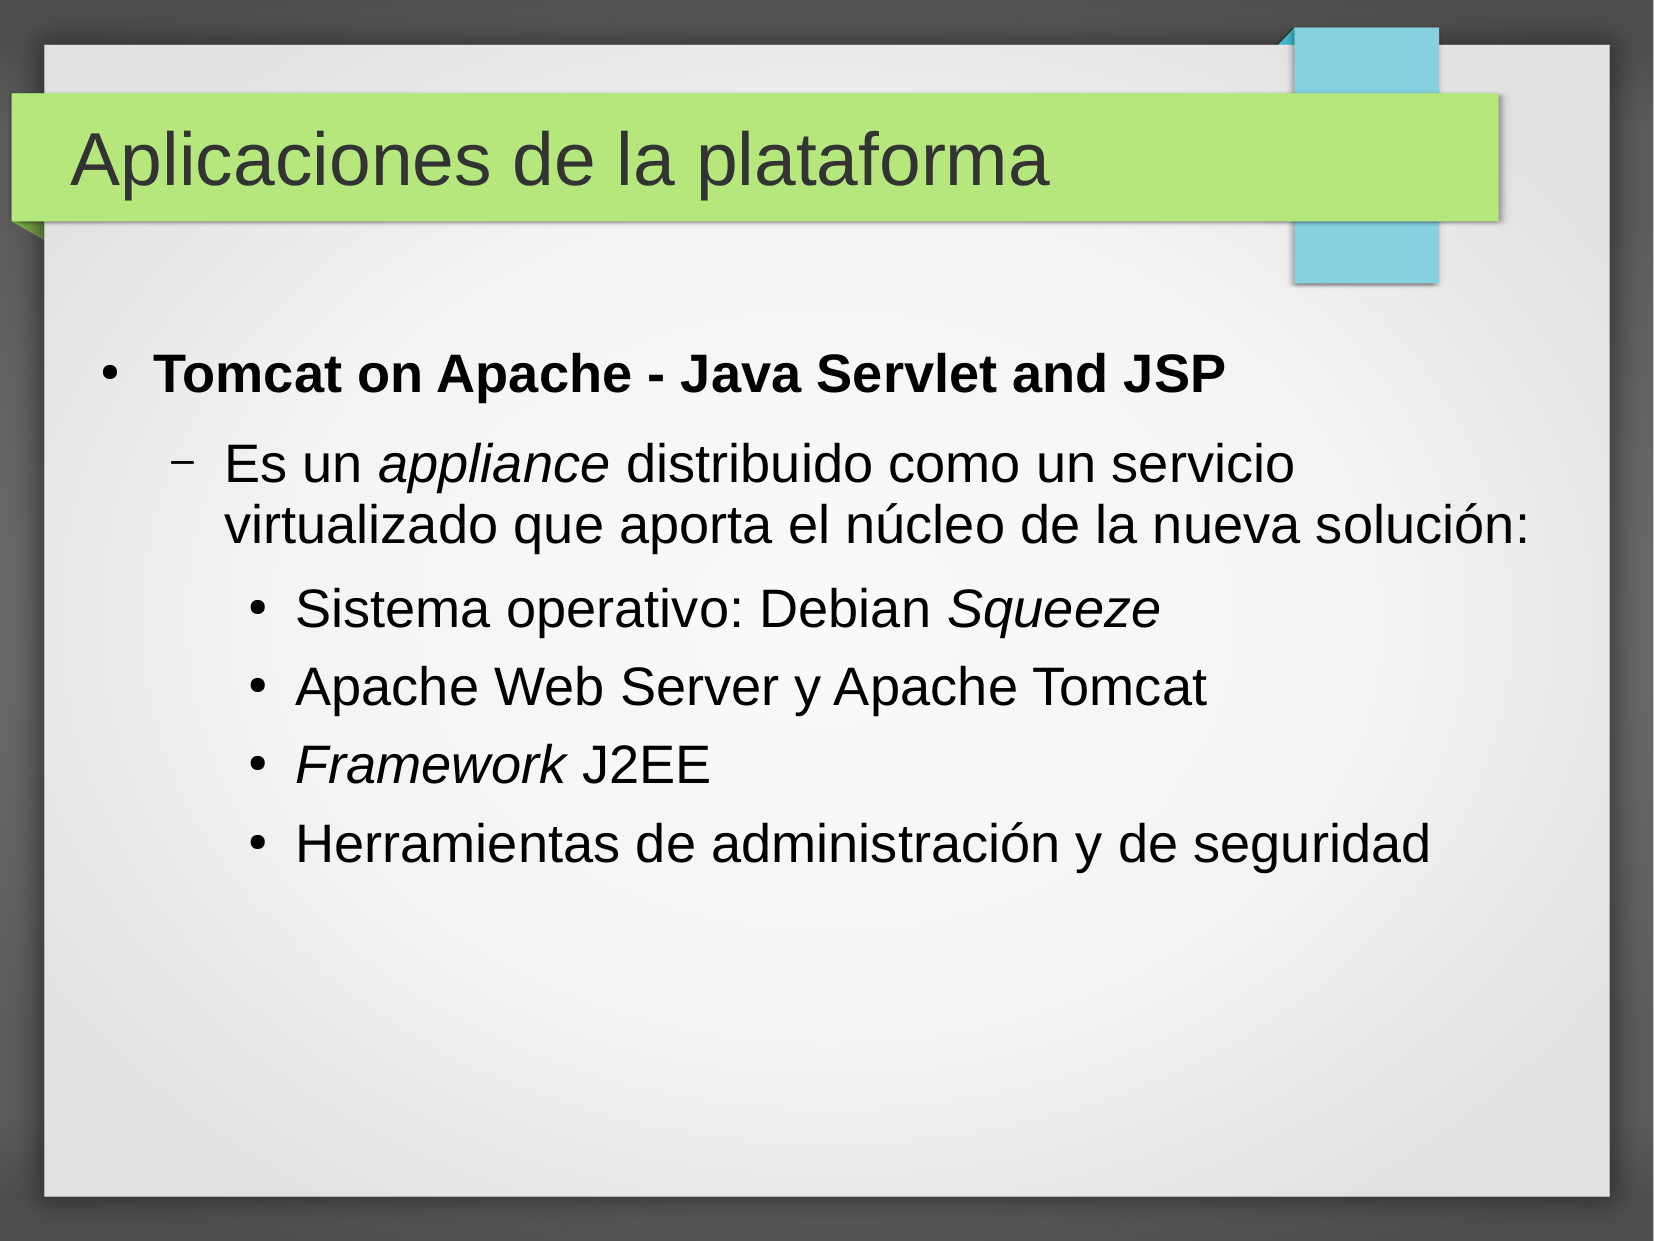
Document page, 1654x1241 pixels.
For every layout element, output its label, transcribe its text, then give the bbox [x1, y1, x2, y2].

picture [0, 0, 1654, 1241]
title Aplicaciones de la plataforma [70, 106, 1229, 213]
list Tomcat on Apache - Java Servlet and JSP Es un appliance distribuido como un servicio virtualizado que aporta el núcleo de la nueva solución: Sistema operativo: Debian Squeeze Apache Web Server y Apache Tomcat Framework J2EE Herramientas de administración y de seguridad [82, 343, 1538, 1063]
